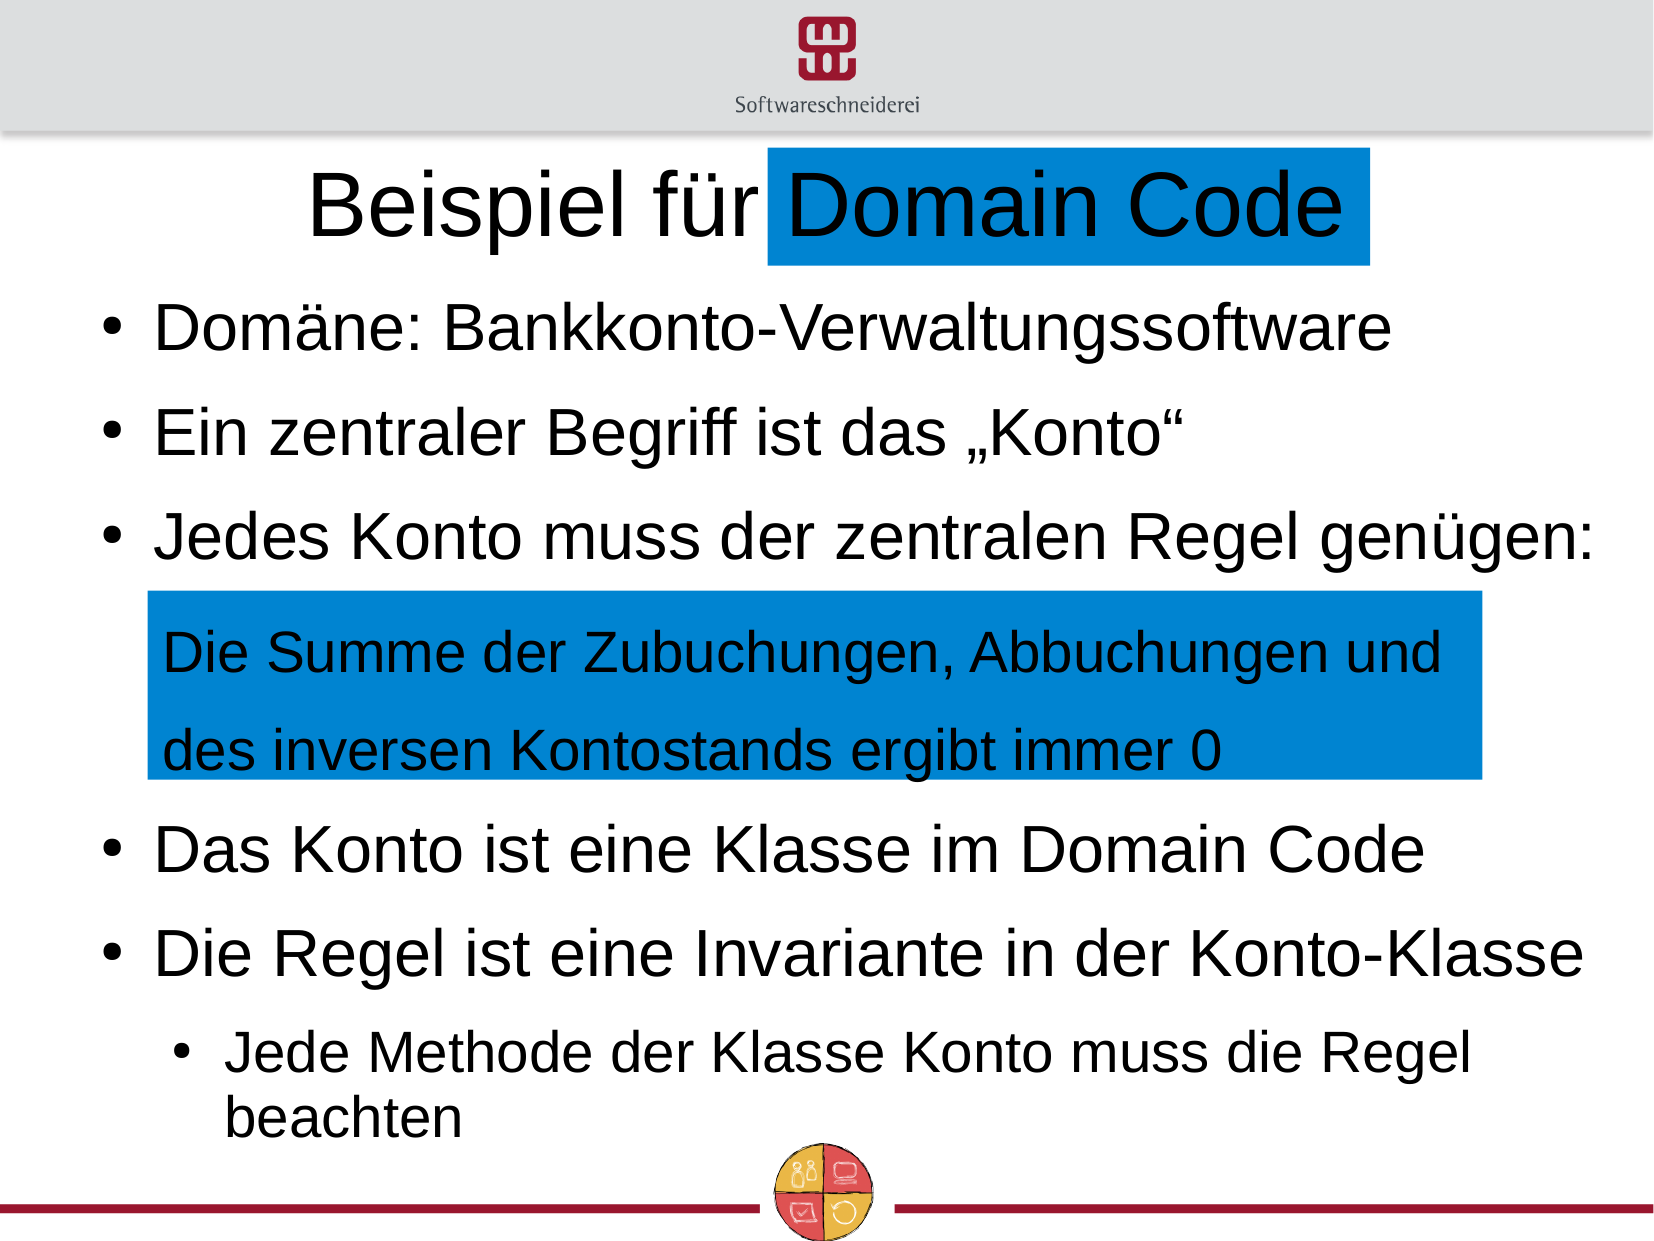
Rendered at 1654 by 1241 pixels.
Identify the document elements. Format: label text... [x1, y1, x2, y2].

list Domäne: Bankkonto-Verwaltungssoftware Ein zentraler Begriff ist das „Konto“ Jedes Konto muss der zentralen Regel genügen: Das Konto ist eine Klasse im Domain Code Die Regel ist eine Invariante in der Konto-Klasse Jede Methode der Klasse Konto muss die Regel beachten [82, 290, 1607, 1150]
text_box [767, 257, 1371, 266]
text_box Die Summe der Zubuchungen, Abbuchungen und des inversen Kontostands ergibt immer 0 [147, 590, 1483, 780]
picture [0, 0, 1654, 1241]
title Beispiel für Domain Code [82, 147, 1571, 257]
